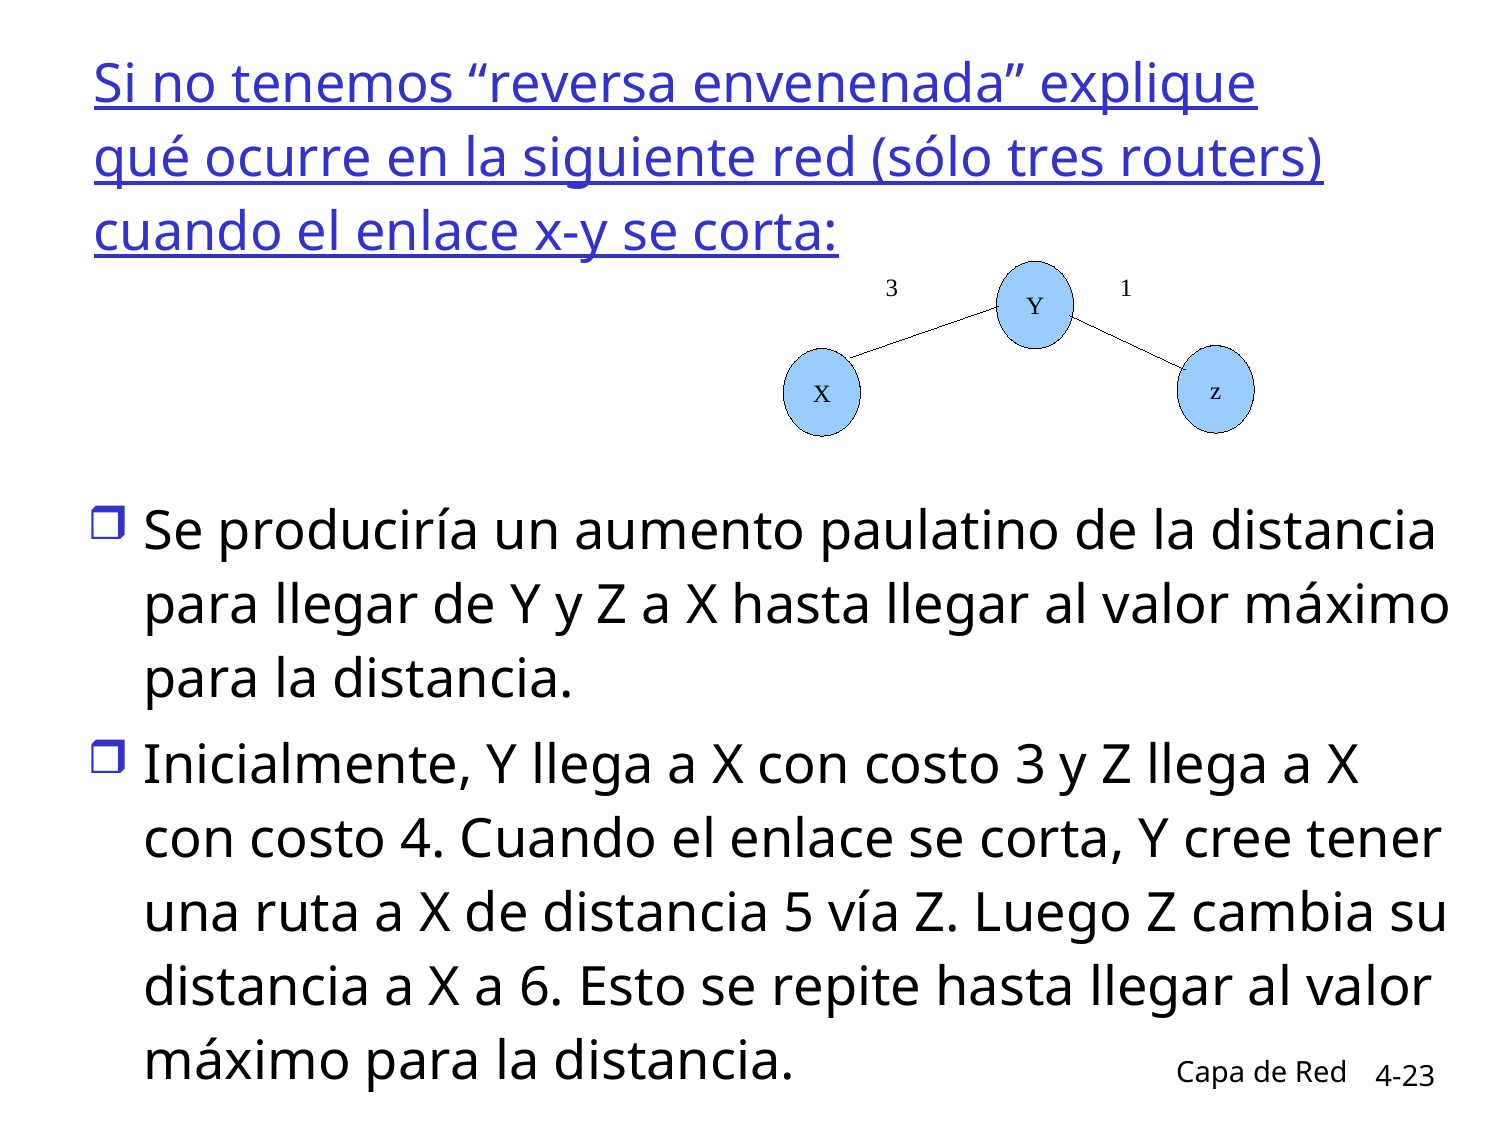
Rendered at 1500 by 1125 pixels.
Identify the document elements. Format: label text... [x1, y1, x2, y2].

title Si no tenemos “reversa envenenada” explique qué ocurre en la siguiente red (sólo tres routers) cuando el enlace x-y se corta: [93, 49, 1369, 261]
text_box 3 [870, 264, 933, 355]
text_box Y [996, 261, 1074, 349]
list Se produciría un aumento paulatino de la distancia para llegar de Y y Z a X hasta llegar al valor máximo para la distancia. Inicialmente, Y llega a X con costo 3 y Z llega a X con costo 4. Cuando el enlace se corta, Y cree tener una ruta a X de distancia 5 vía Z. Luego Z cambia su distancia a X a 6. Esto se repite hasta llegar al valor máximo para la distancia. [87, 491, 1463, 1068]
text_box z [1177, 345, 1255, 434]
text_box 1 [1104, 264, 1167, 355]
text_box X [783, 348, 861, 437]
